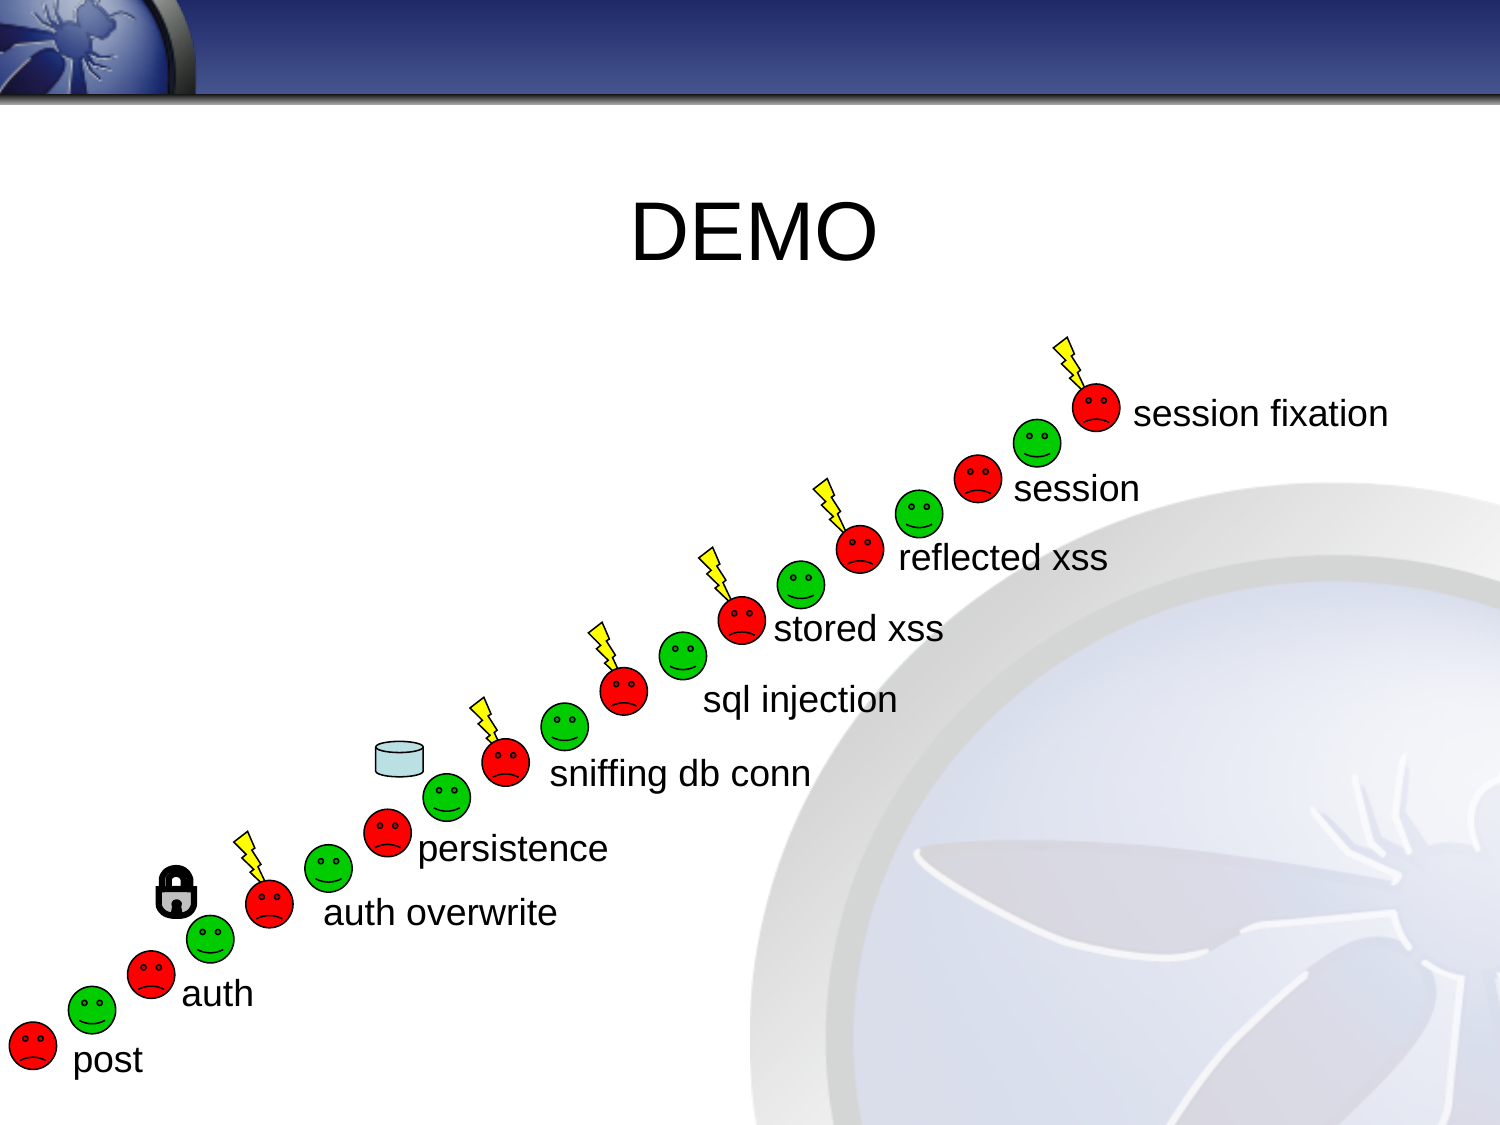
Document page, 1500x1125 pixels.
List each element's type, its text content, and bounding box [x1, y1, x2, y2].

text_box DEMO [615, 170, 991, 286]
text_box [304, 844, 353, 881]
text_box [68, 986, 116, 1034]
picture [0, 0, 198, 95]
text_box stored xss [758, 596, 960, 658]
text_box [423, 773, 471, 822]
text_box auth overwrite [308, 880, 573, 941]
text_box [588, 622, 648, 716]
text_box [9, 1022, 57, 1070]
text_box [233, 831, 294, 928]
text_box session fixation [1118, 380, 1404, 442]
text_box auth [166, 961, 270, 1022]
text_box [954, 455, 1002, 503]
text_box [364, 809, 412, 857]
text_box [813, 478, 884, 574]
text_box persistence [402, 816, 624, 877]
text_box [186, 915, 234, 963]
text_box [470, 697, 530, 787]
text_box [127, 950, 175, 999]
text_box [777, 561, 825, 609]
text_box reflected xss [883, 525, 1124, 587]
text_box session [998, 455, 1156, 517]
text_box [375, 741, 424, 777]
text_box sniffing db conn [534, 741, 827, 802]
text_box [698, 547, 766, 645]
text_box [659, 632, 707, 680]
text_box [541, 703, 589, 741]
text_box [895, 490, 943, 538]
text_box [1053, 337, 1120, 432]
text_box sql injection [688, 667, 914, 729]
text_box post [57, 1027, 159, 1088]
text_box [1013, 419, 1061, 467]
picture [750, 479, 1500, 1125]
text_box [158, 868, 195, 916]
